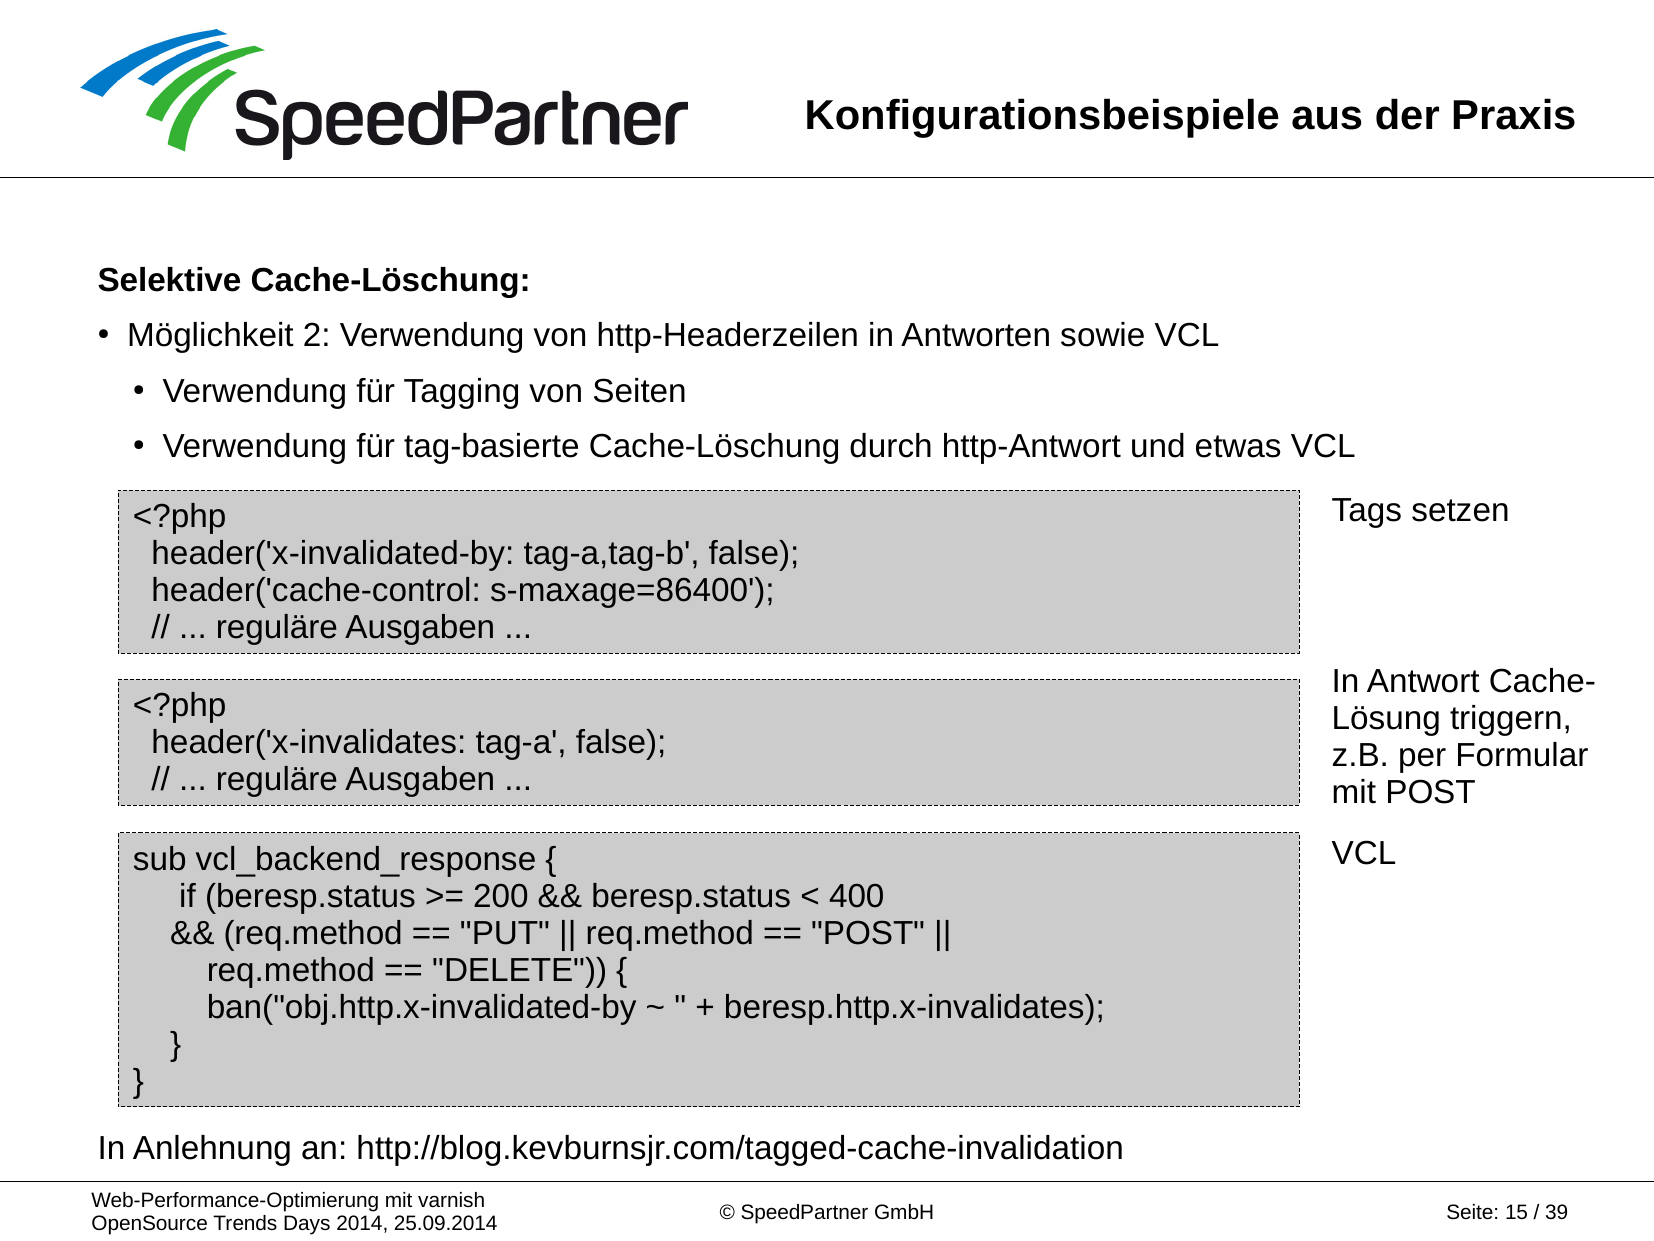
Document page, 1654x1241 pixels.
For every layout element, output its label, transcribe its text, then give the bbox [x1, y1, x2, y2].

text_box Selektive Cache-Löschung: Möglichkeit 2: Verwendung von http-Headerzeilen in Antworten sowie VCL Verwendung für Tagging von Seiten Verwendung für tag-basierte Cache-Löschung durch http-Antwort und etwas VCL [82, 254, 1565, 1122]
text_box In Anlehnung an: http://blog.kevburnsjr.com/tagged-cache-invalidation [82, 1122, 1565, 1175]
text_box In Antwort Cache-Lösung triggern, z.B. per Formular mit POST [1316, 655, 1642, 819]
text_box VCL [1316, 826, 1642, 879]
text_box <?php header('x-invalidated-by: tag-a,tag-b', false); header('cache-control: s-maxage=86400'); // ... reguläre Ausgaben ... [118, 490, 1300, 654]
title Konfigurationsbeispiele aus der Praxis [590, 70, 1577, 160]
picture [80, 29, 688, 160]
text_box Tags setzen [1316, 484, 1642, 536]
text_box sub vcl_backend_response { if (beresp.status >= 200 && beresp.status < 400 && (req.method == "PUT" || req.method == "POST" || req.method == "DELETE")) { ban("obj.http.x-invalidated-by ~ " + beresp.http.x-invalidates); } } [118, 832, 1300, 1107]
text_box <?php header('x-invalidates: tag-a', false); // ... reguläre Ausgaben ... [118, 679, 1300, 806]
